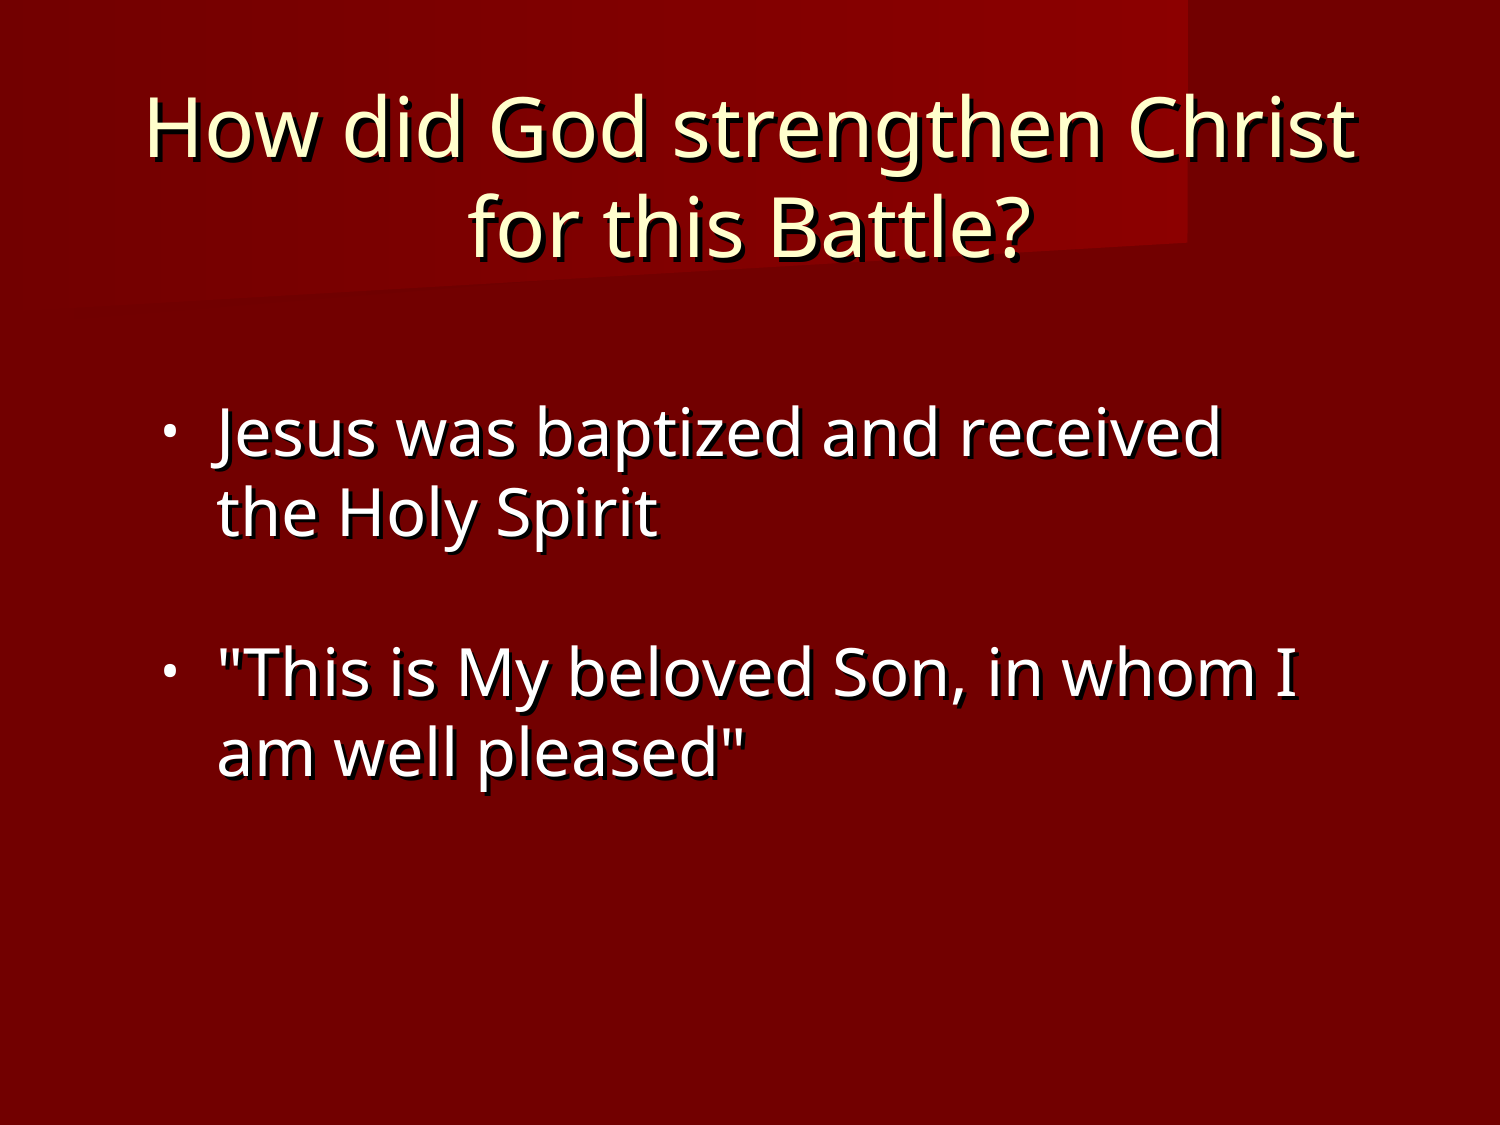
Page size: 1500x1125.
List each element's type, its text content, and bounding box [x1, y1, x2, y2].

list Jesus was baptized and received the Holy Spirit "This is My beloved Son, in whom I am well pleased" [145, 381, 1346, 886]
title How did God strengthen Christ for this Battle? [75, 66, 1426, 282]
